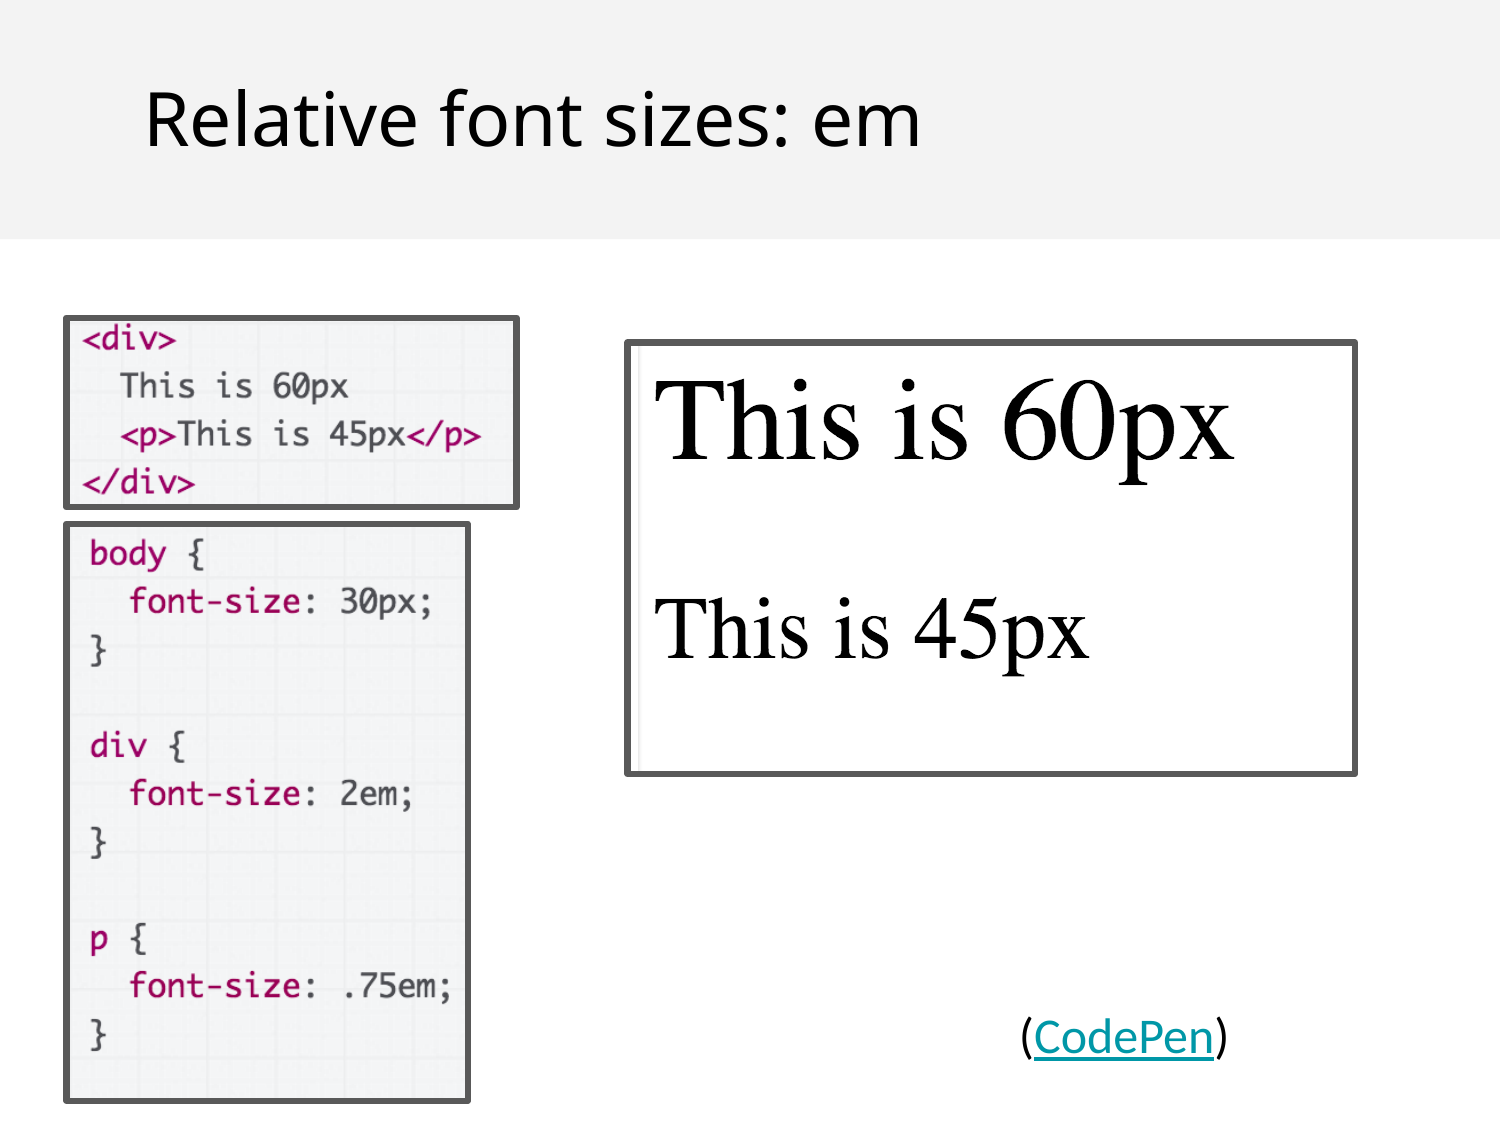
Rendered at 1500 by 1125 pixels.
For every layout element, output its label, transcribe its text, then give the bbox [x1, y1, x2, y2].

picture [630, 345, 1352, 771]
title Relative font sizes: em [128, 56, 1372, 183]
picture [69, 320, 514, 505]
text_box (CodePen) [1003, 942, 1473, 1125]
picture [69, 526, 465, 1098]
